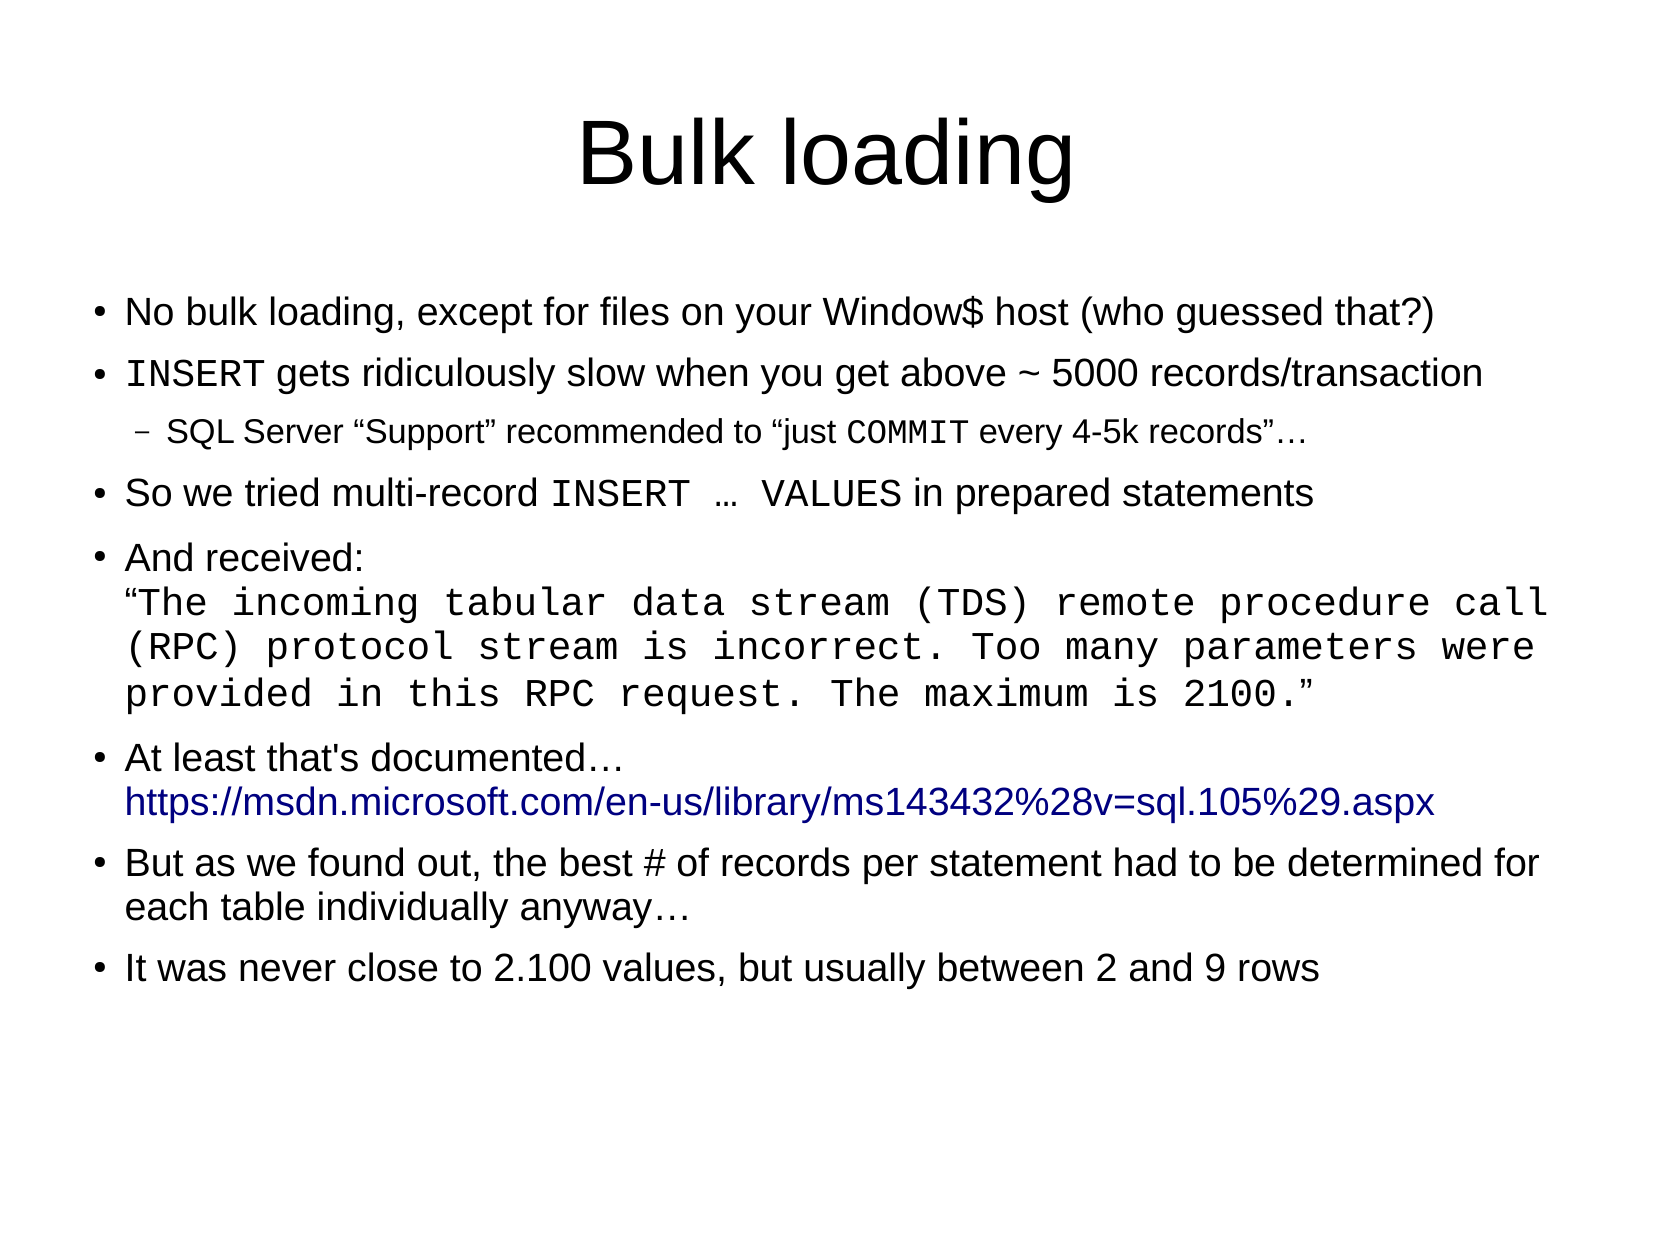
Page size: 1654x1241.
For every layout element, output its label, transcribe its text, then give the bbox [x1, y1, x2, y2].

title Bulk loading [82, 49, 1571, 257]
list No bulk loading, except for files on your Window$ host (who guessed that?) INSERT gets ridiculously slow when you get above ~ 5000 records/transaction SQL Server “Support” recommended to “just COMMIT every 4-5k records”… So we tried multi-record INSERT … VALUES in prepared statements And received: “The incoming tabular data stream (TDS) remote procedure call (RPC) protocol stream is incorrect. Too many parameters were provided in this RPC request. The maximum is 2100.” At least that's documented… https://msdn.microsoft.com/en-us/library/ms143432%28v=sql.105%29.aspx But as we found out, the best # of records per statement had to be determined for each table individually anyway… It was never close to 2.100 values, but usually between 2 and 9 rows [82, 290, 1571, 1010]
